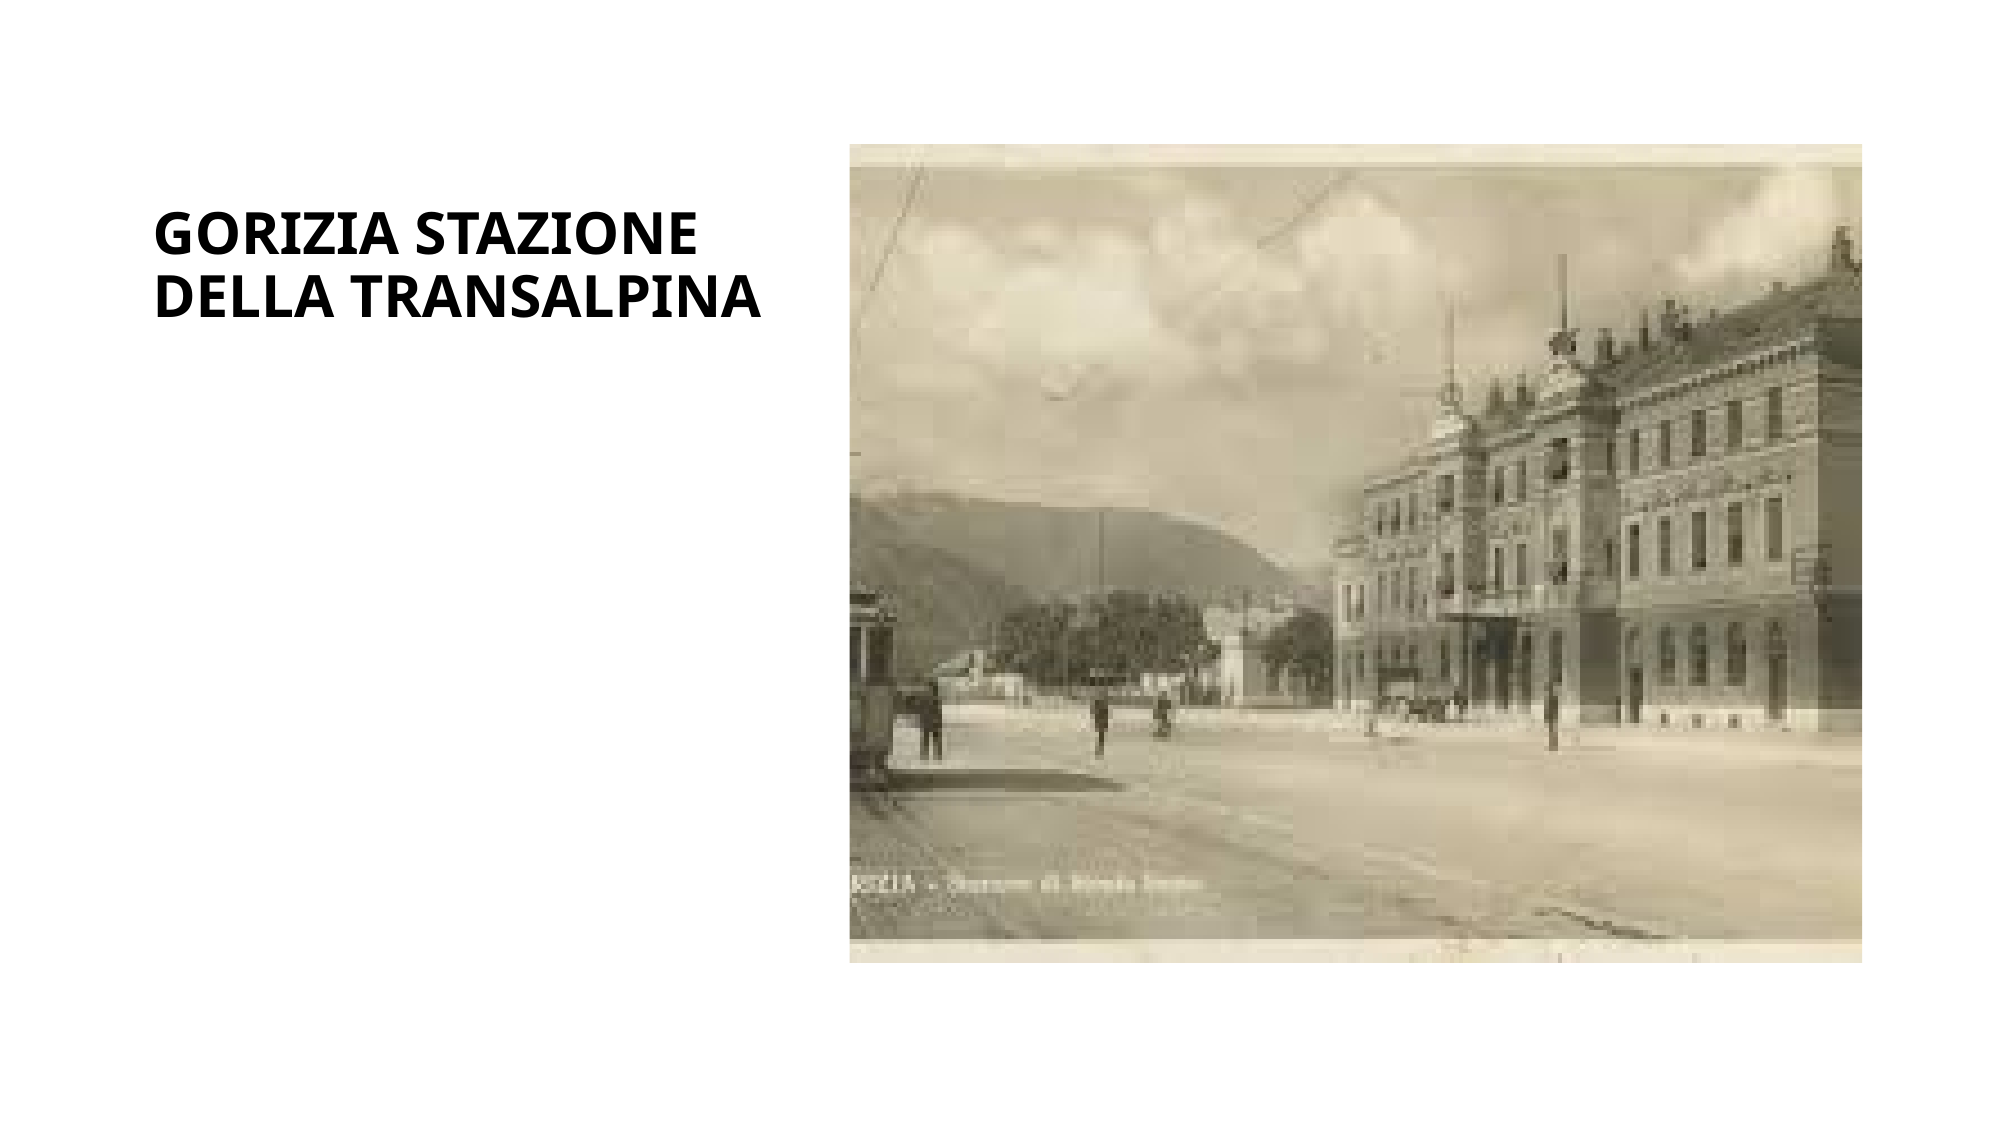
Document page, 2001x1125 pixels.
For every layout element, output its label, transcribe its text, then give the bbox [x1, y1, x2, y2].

picture [849, 144, 1863, 963]
title GORIZIA STAZIONE DELLA TRANSALPINA [137, 75, 783, 338]
